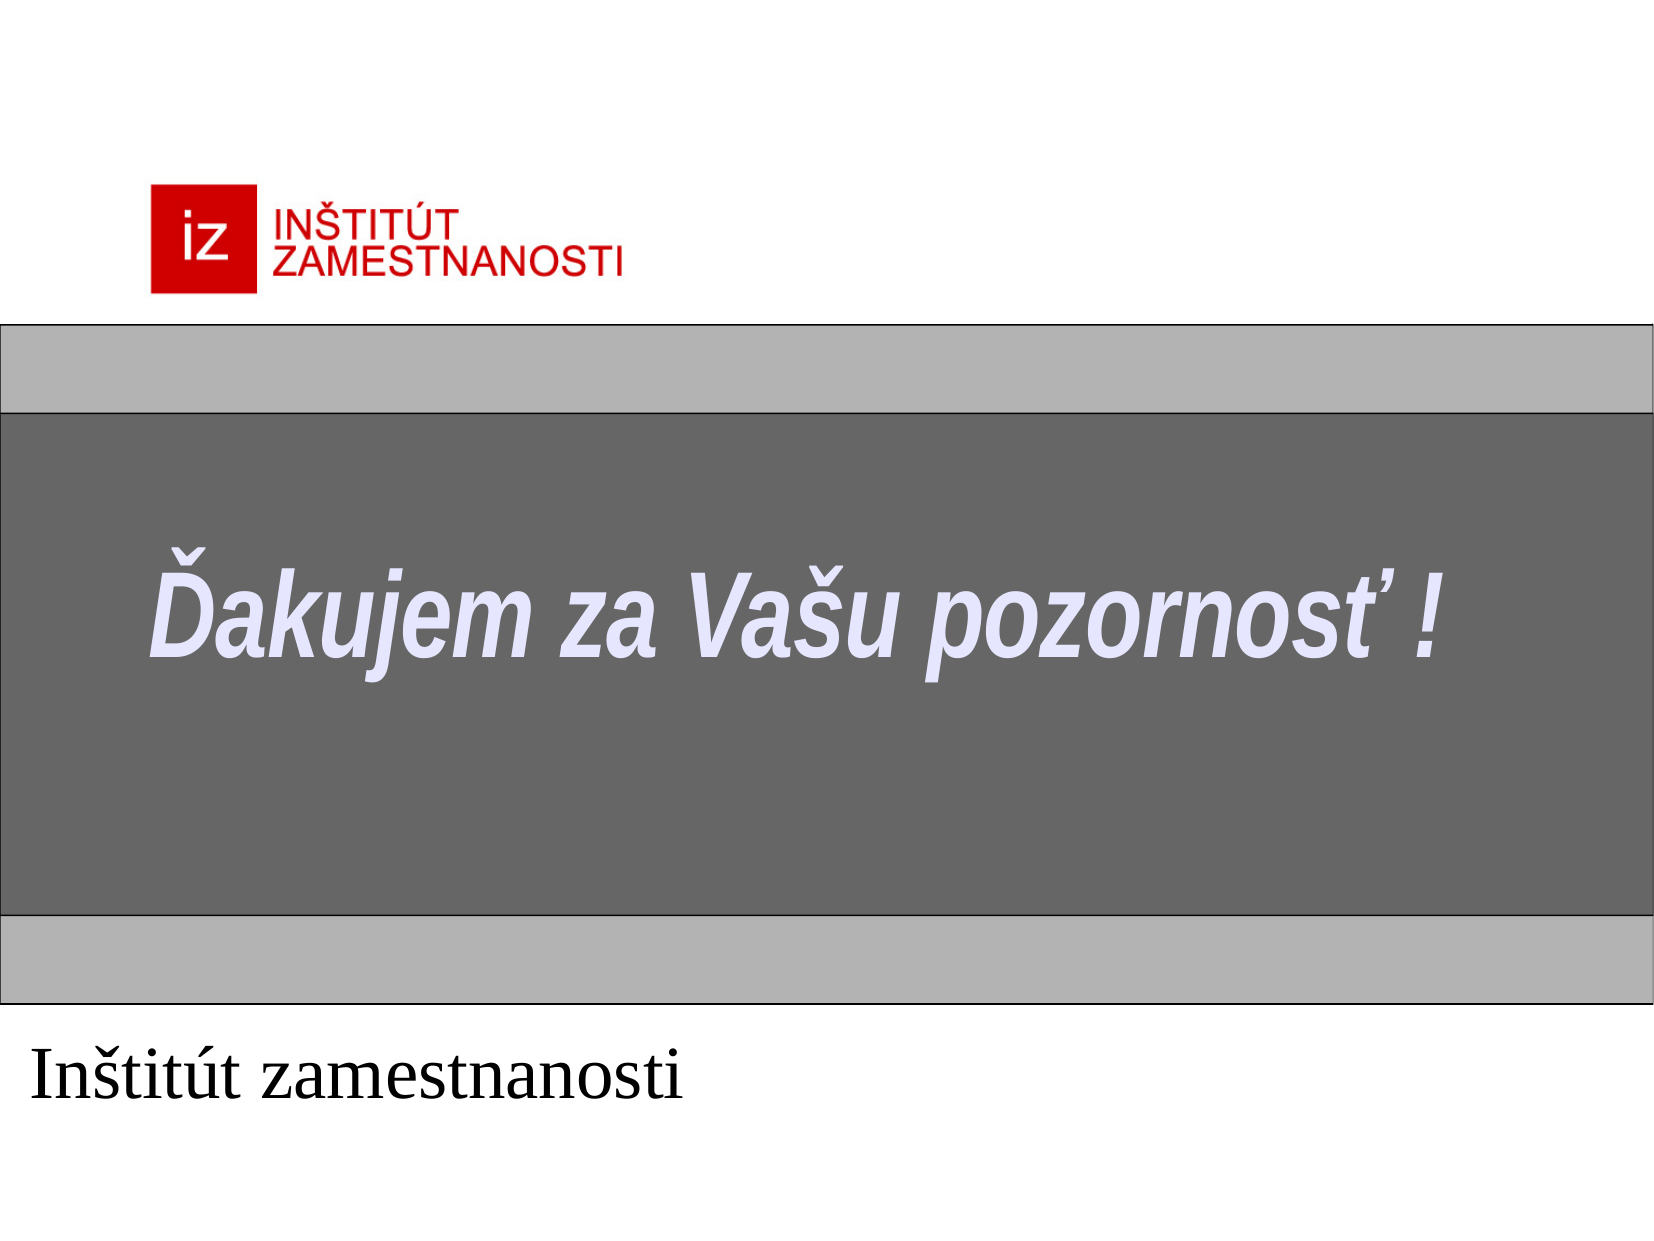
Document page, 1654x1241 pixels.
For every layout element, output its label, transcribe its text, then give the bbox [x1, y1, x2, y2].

chart [146, 500, 1558, 923]
title Inštitút zamestnanosti [29, 1033, 1441, 1225]
text_box [0, 324, 1654, 1004]
picture [92, 89, 680, 324]
